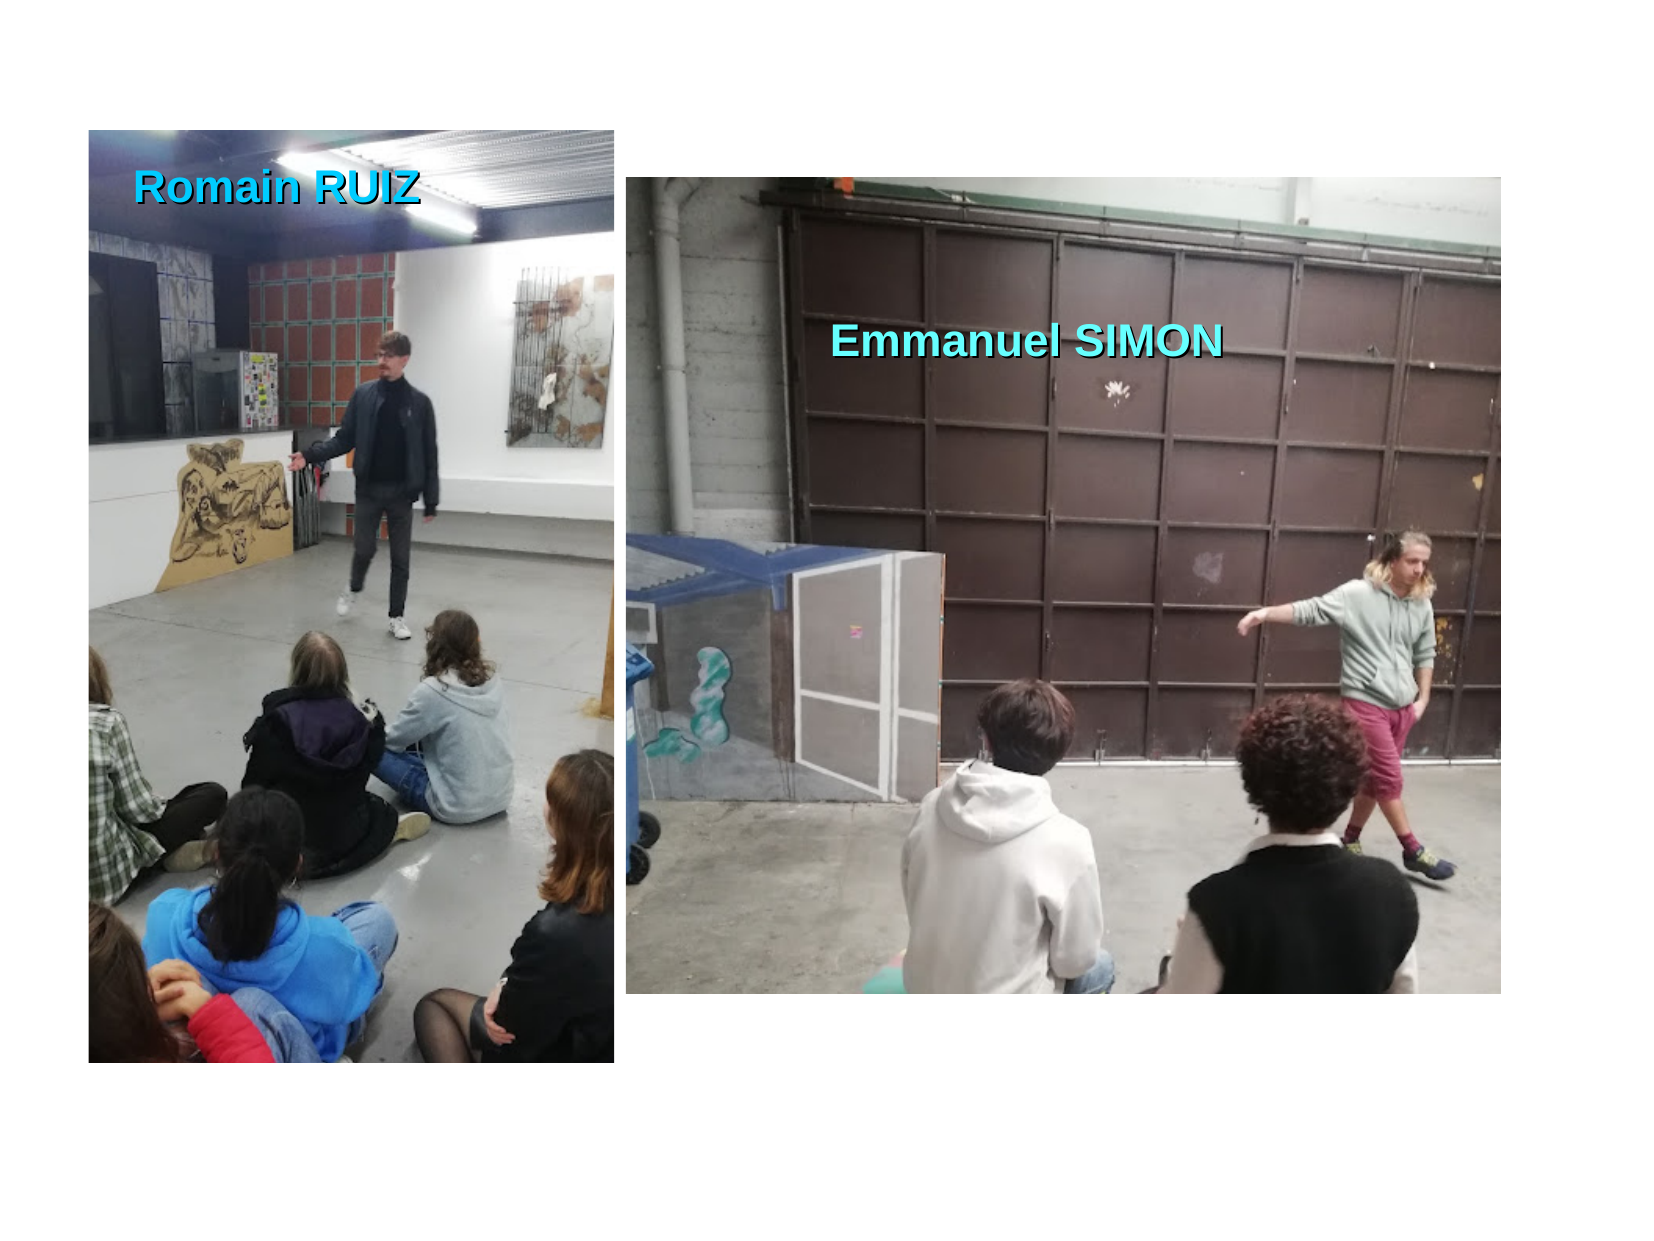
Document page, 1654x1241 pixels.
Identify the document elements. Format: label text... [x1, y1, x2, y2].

picture [625, 177, 1501, 994]
text_box Romain RUIZ [118, 153, 532, 221]
text_box Emmanuel SIMON [814, 307, 1359, 375]
picture [88, 130, 615, 1063]
